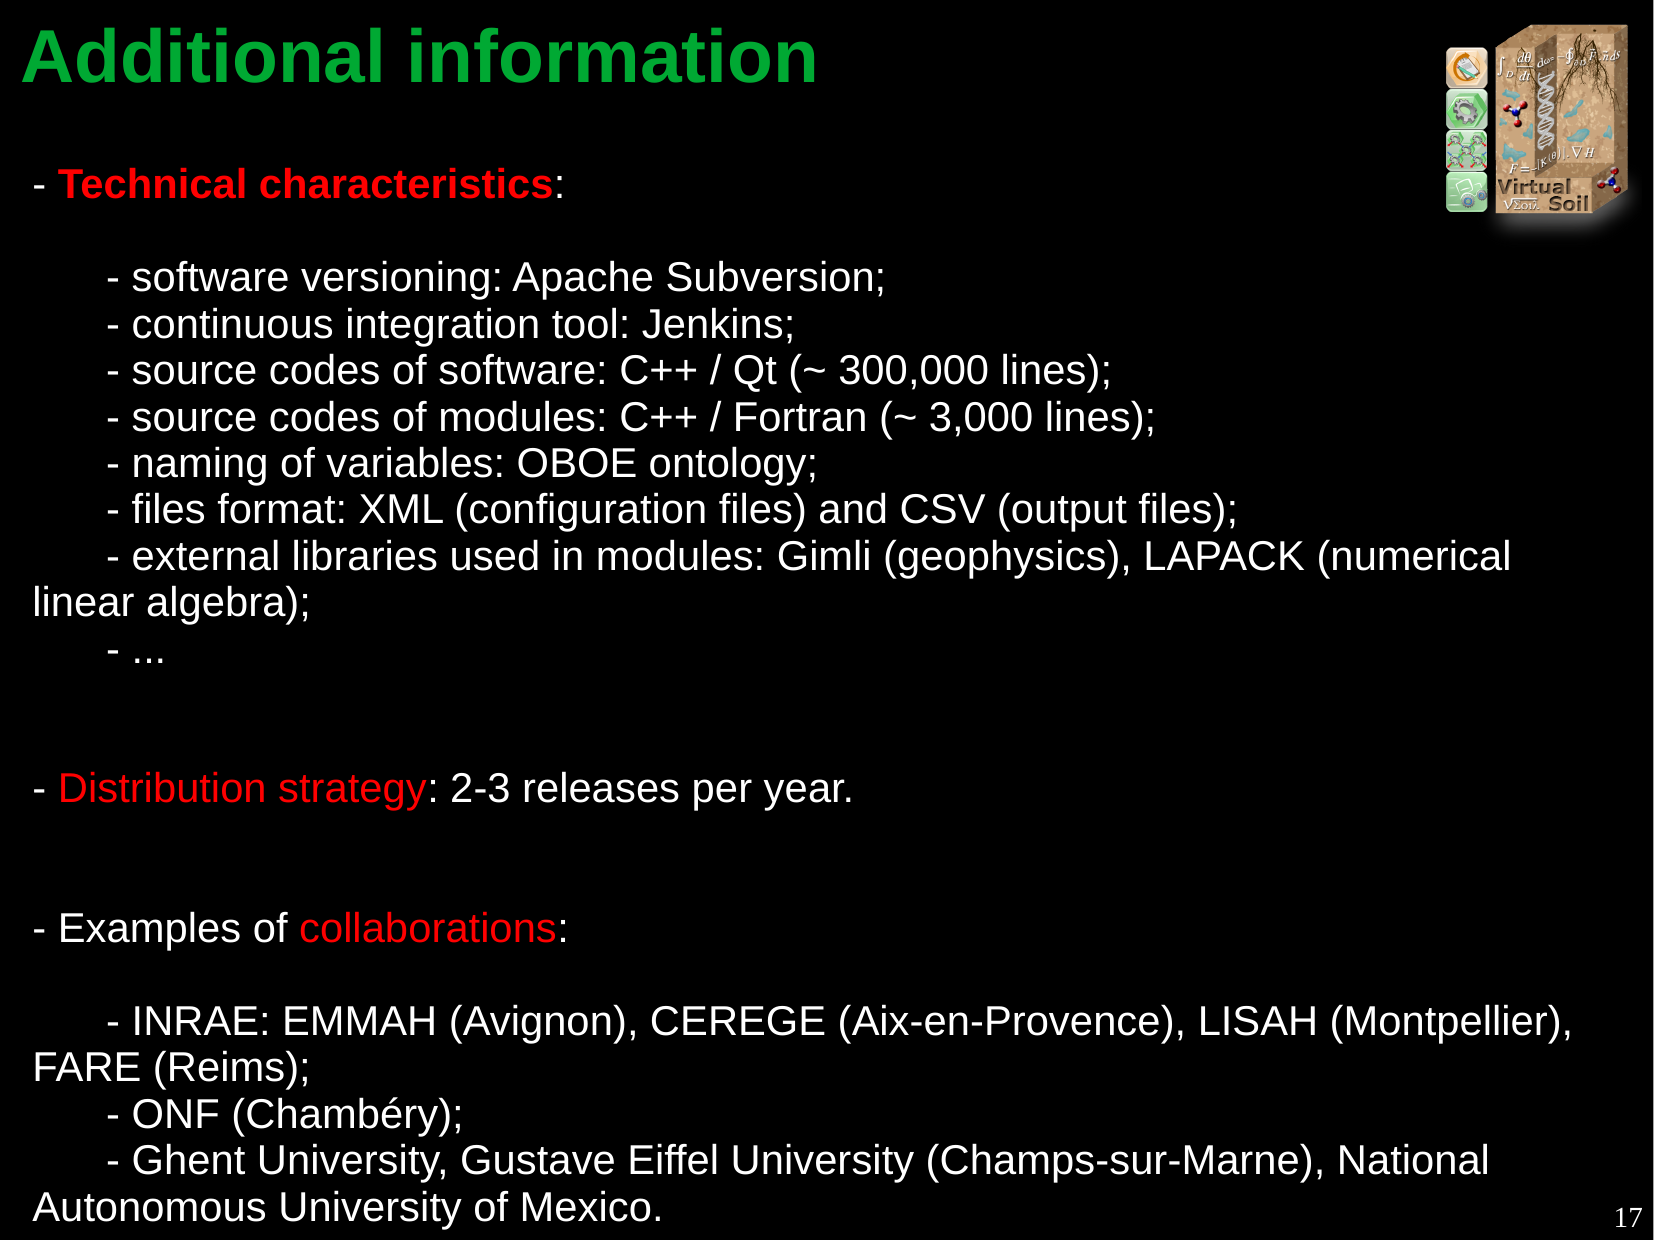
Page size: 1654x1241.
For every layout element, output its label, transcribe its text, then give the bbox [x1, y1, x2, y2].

picture [1409, 0, 1642, 260]
text_box Additional information [5, 7, 886, 107]
text_box - Technical characteristics: - software versioning: Apache Subversion; - continuous integration tool: Jenkins; - source codes of software: C++ / Qt (~ 300,000 lines); - source codes of modules: C++ / Fortran (~ 3,000 lines); - naming of variables: OBOE ontology; - files format: XML (configuration files) and CSV (output files); - external libraries used in modules: Gimli (geophysics), LAPACK (numerical linear algebra); - ... - Distribution strategy: 2-3 releases per year. - Examples of collaborations: - INRAE: EMMAH (Avignon), CEREGE (Aix-en-Provence), LISAH (Montpellier), FARE (Reims); - ONF (Chambéry); - Ghent University, Gustave Eiffel University (Champs-sur-Marne), National Autonomous University of Mexico. [17, 153, 1607, 1238]
